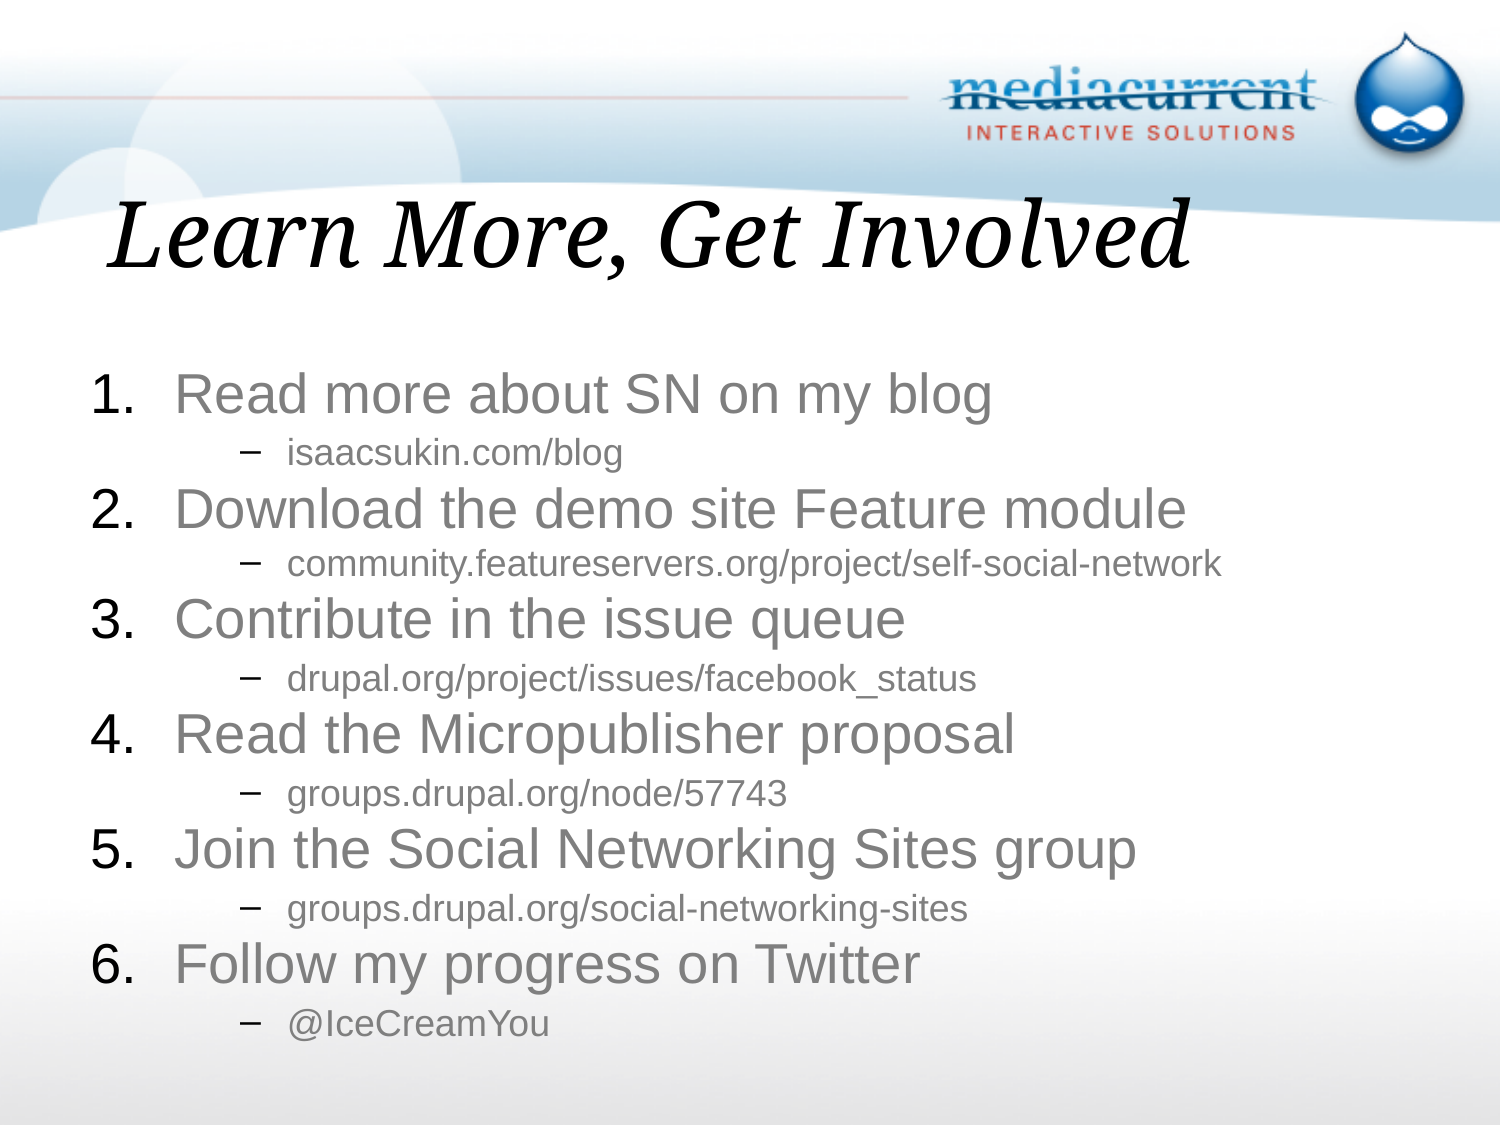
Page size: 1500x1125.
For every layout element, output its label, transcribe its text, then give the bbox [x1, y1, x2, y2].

list Read more about SN on my blog isaacsukin.com/blog Download the demo site Feature module community.featureservers.org/project/self-social-network Contribute in the issue queue drupal.org/project/issues/facebook_status Read the Micropublisher proposal groups.drupal.org/node/57743 Join the Social Networking Sites group groups.drupal.org/social-networking-sites Follow my progress on Twitter @IceCreamYou [75, 362, 1426, 1055]
title Learn More, Get Involved [75, 137, 1225, 325]
